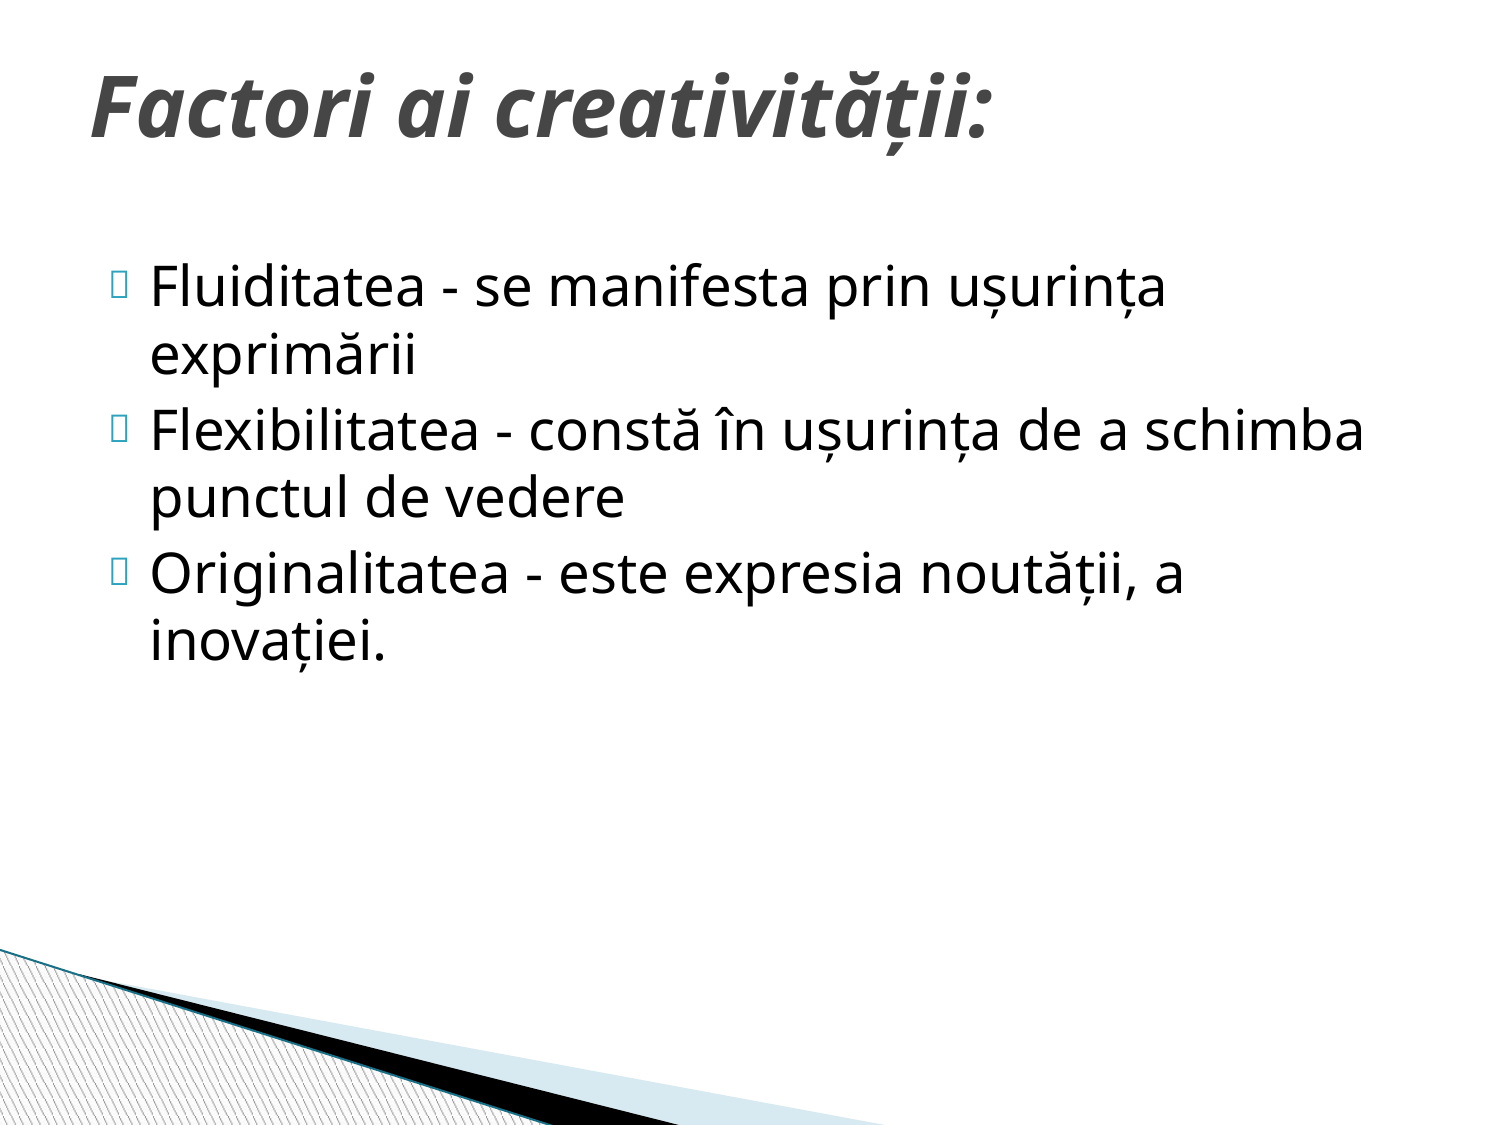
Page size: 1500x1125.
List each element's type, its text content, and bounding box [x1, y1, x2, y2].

title Factori ai creativității: [75, 45, 1425, 233]
picture [0, 952, 543, 1125]
list Fluiditatea - se manifesta prin ușurința exprimării Flexibilitatea - constă în ușurința de a schimba punctul de vedere Originalitatea - este expresia noutății, a inovației. [75, 243, 1425, 986]
